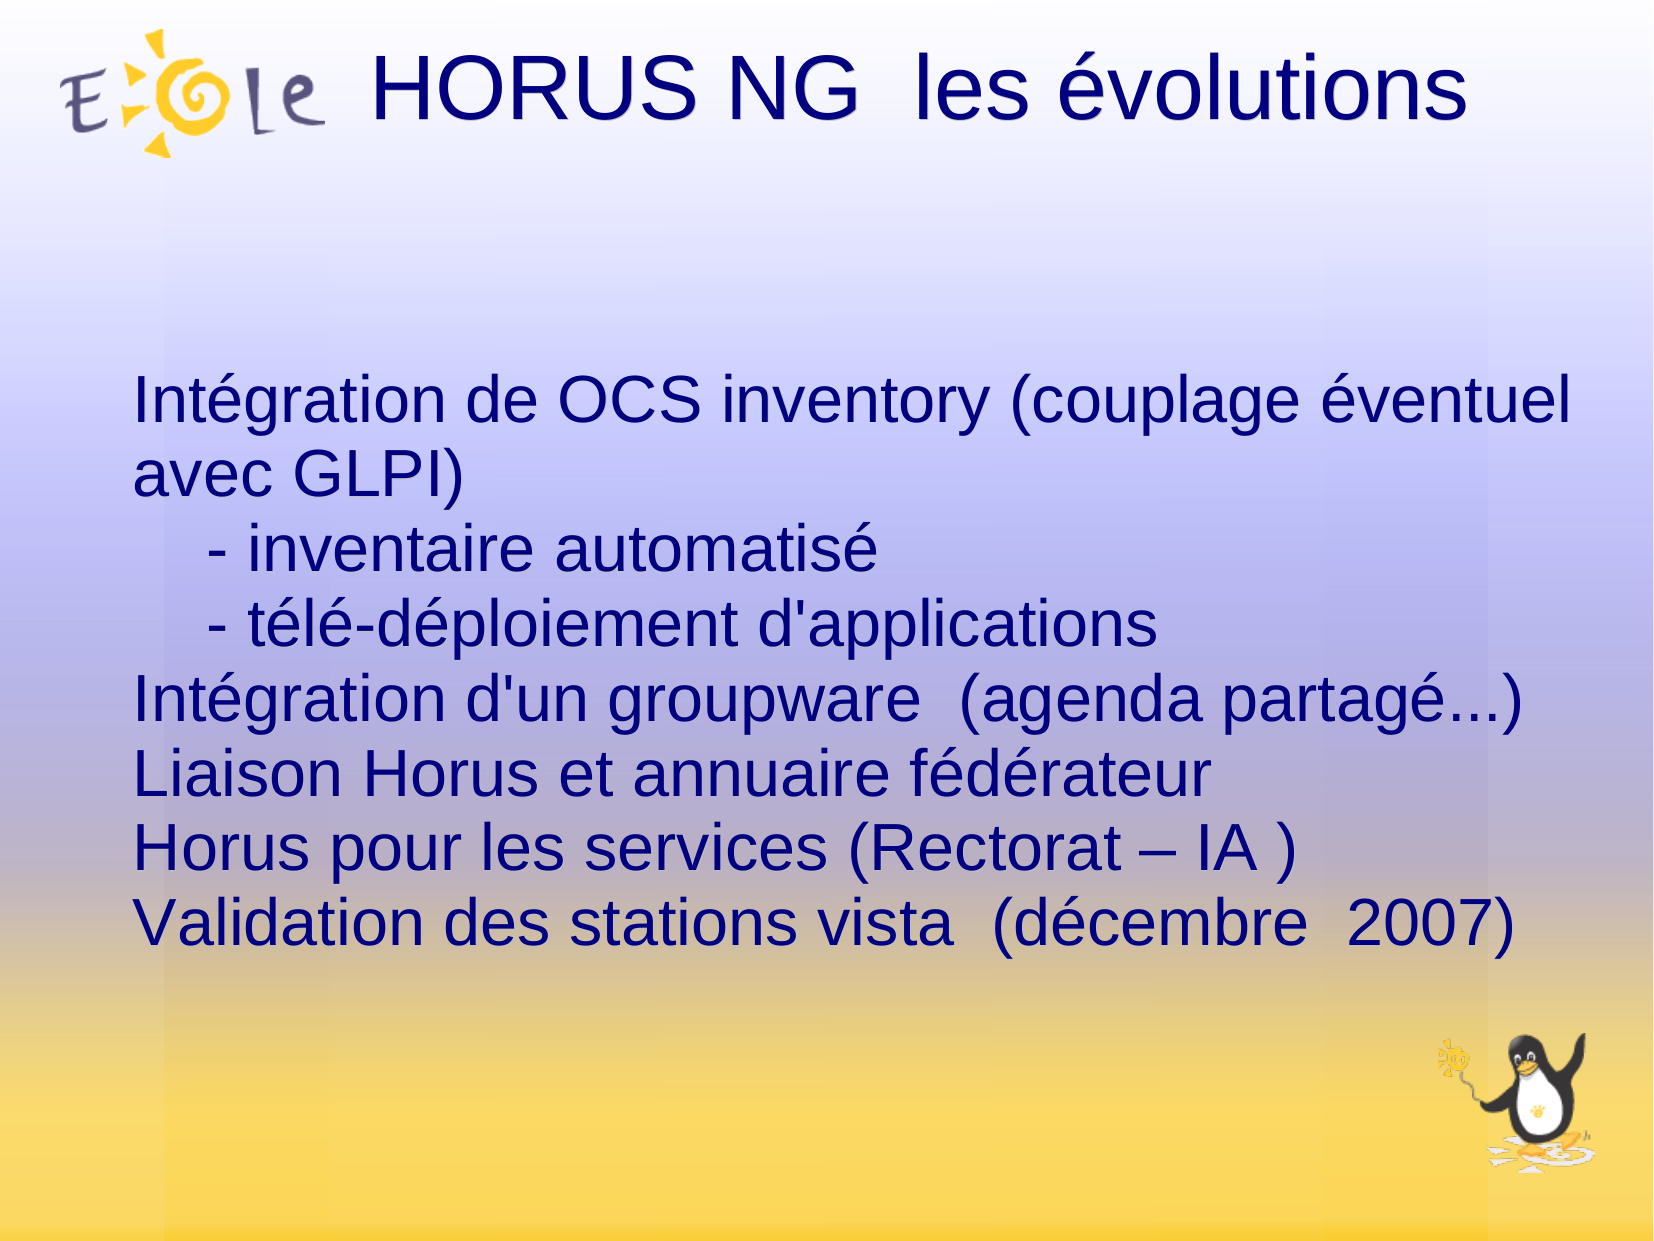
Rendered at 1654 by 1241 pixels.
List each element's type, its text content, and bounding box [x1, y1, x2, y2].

text_box HORUS NG les évolutions [354, 29, 1511, 159]
text_box Intégration de OCS inventory (couplage éventuel avec GLPI) - inventaire automatisé - télé-déploiement d'applications Intégration d'un groupware (agenda partagé...) Liaison Horus et annuaire fédérateur Horus pour les services (Rectorat – IA ) Validation des stations vista (décembre 2007) [118, 354, 1595, 1211]
picture [0, 0, 1654, 1241]
